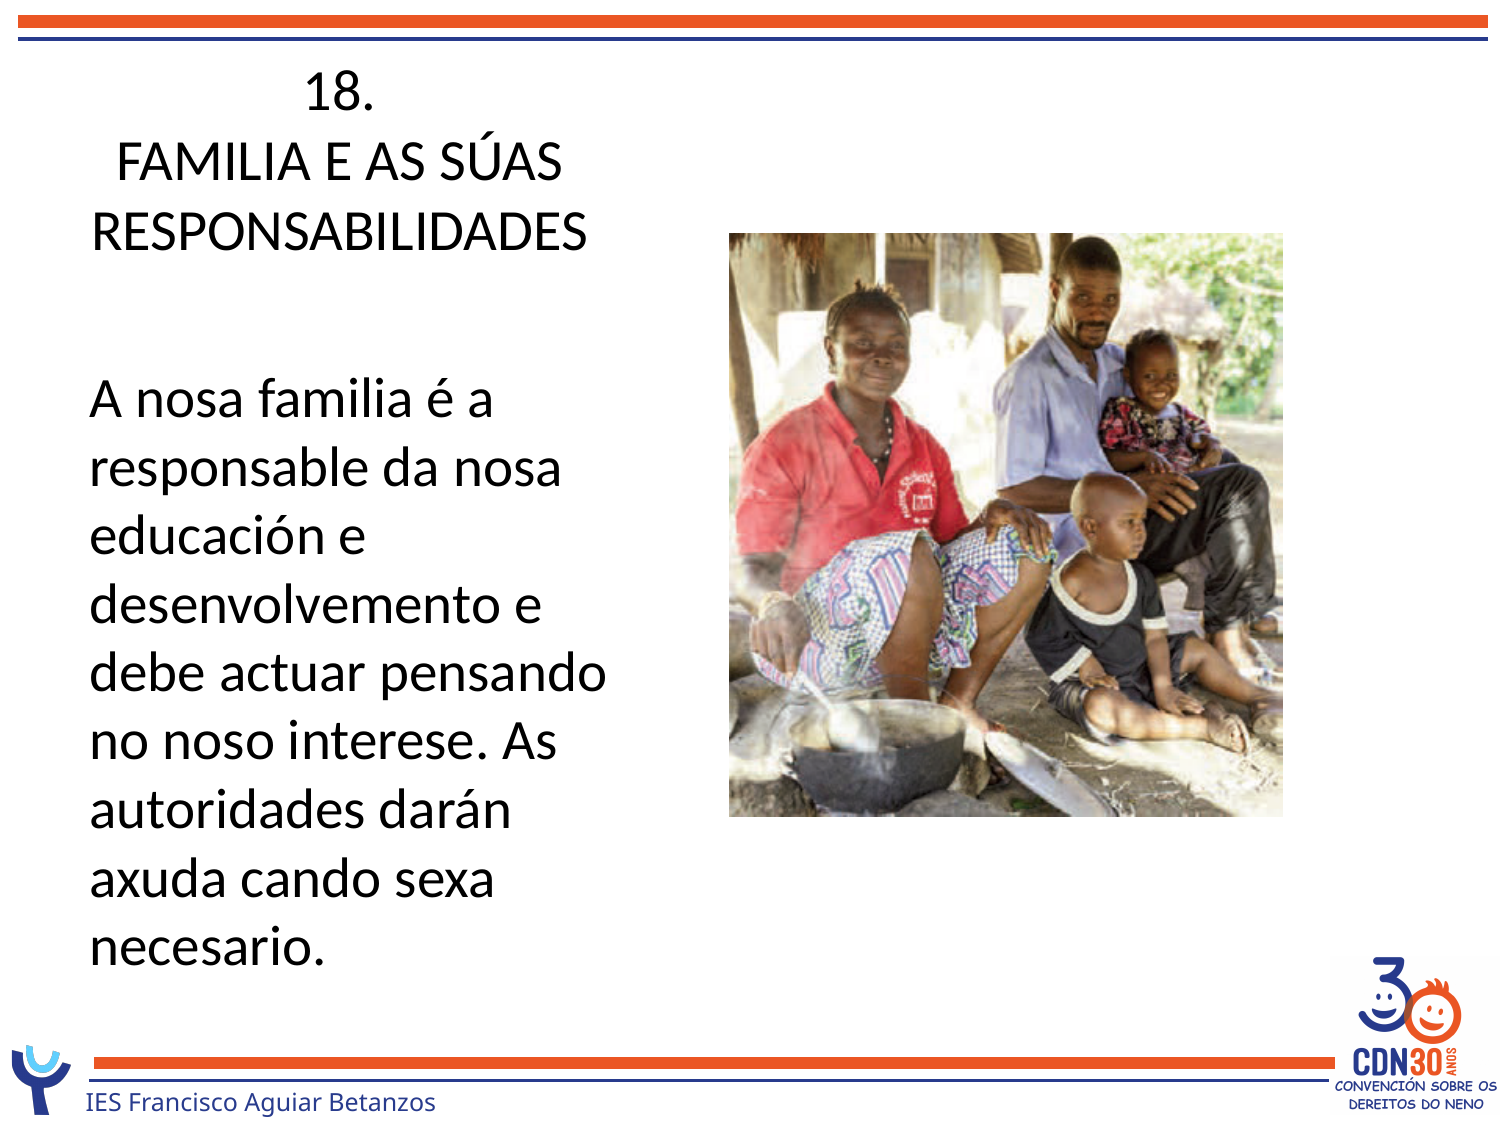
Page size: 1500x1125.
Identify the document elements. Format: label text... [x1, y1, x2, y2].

picture [729, 233, 1283, 817]
list A nosa familia é a responsable da nosa educación e desenvolvemento e debe actuar pensando no noso interese. As autoridades darán axuda cando sexa necesario. [75, 256, 625, 1005]
title 18. FAMILIA E AS SÚAS RESPONSABILIDADES [75, 44, 605, 236]
picture [1330, 956, 1500, 1115]
picture [11, 1045, 71, 1115]
